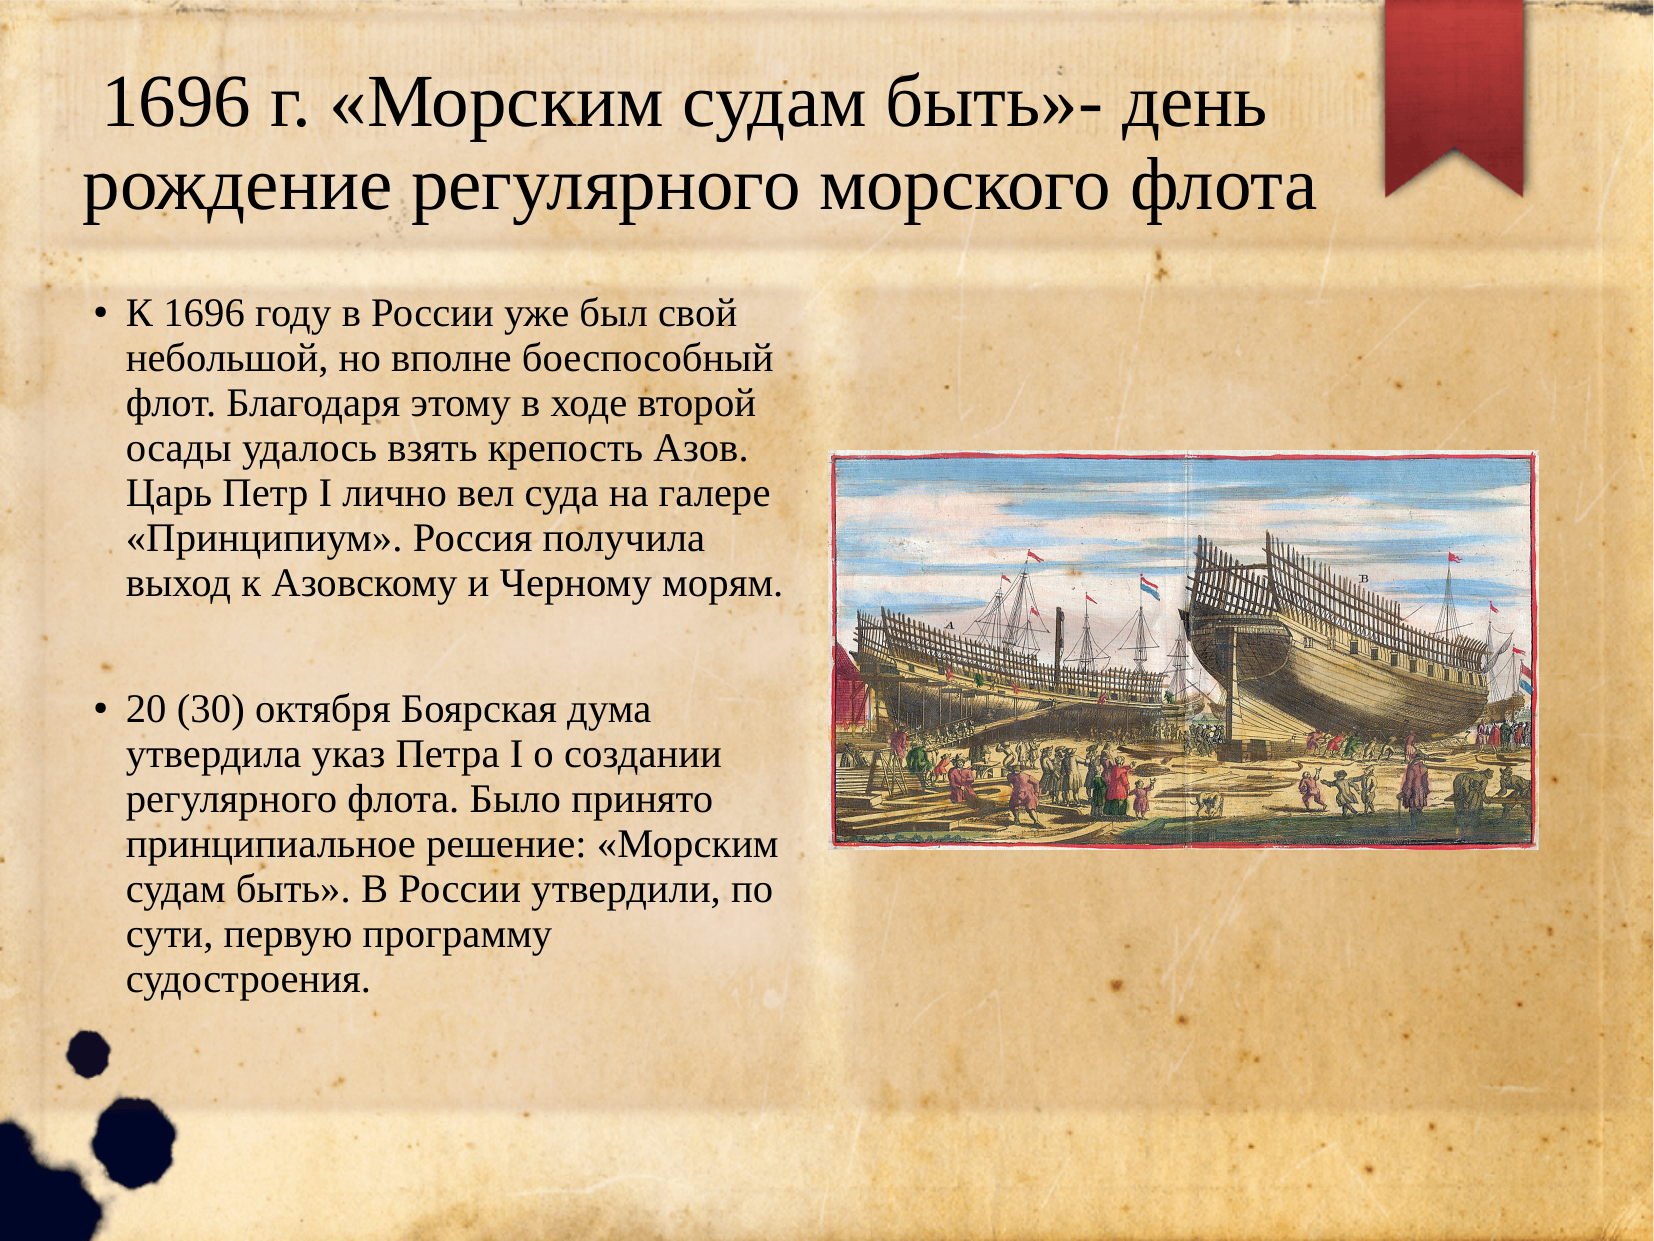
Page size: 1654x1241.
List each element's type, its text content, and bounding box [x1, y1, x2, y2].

picture [0, 0, 1654, 1241]
list К 1696 году в России уже был свой небольшой, но вполне боеспособный флот. Благодаря этому в ходе второй осады удалось взять крепость Азов. Царь Петр I лично вел суда на галере «Принципиум». Россия получила выход к Азовскому и Черному морям. 20 (30) октября Боярская дума утвердила указ Петра I о создании регулярного флота. Было принято принципиальное решение: «Морским судам быть». В России утвердили, по сути, первую программу судостроения. [82, 290, 793, 1010]
title 1696 г. «Морским судам быть»- день рождение регулярного морского флота [82, 49, 1347, 237]
